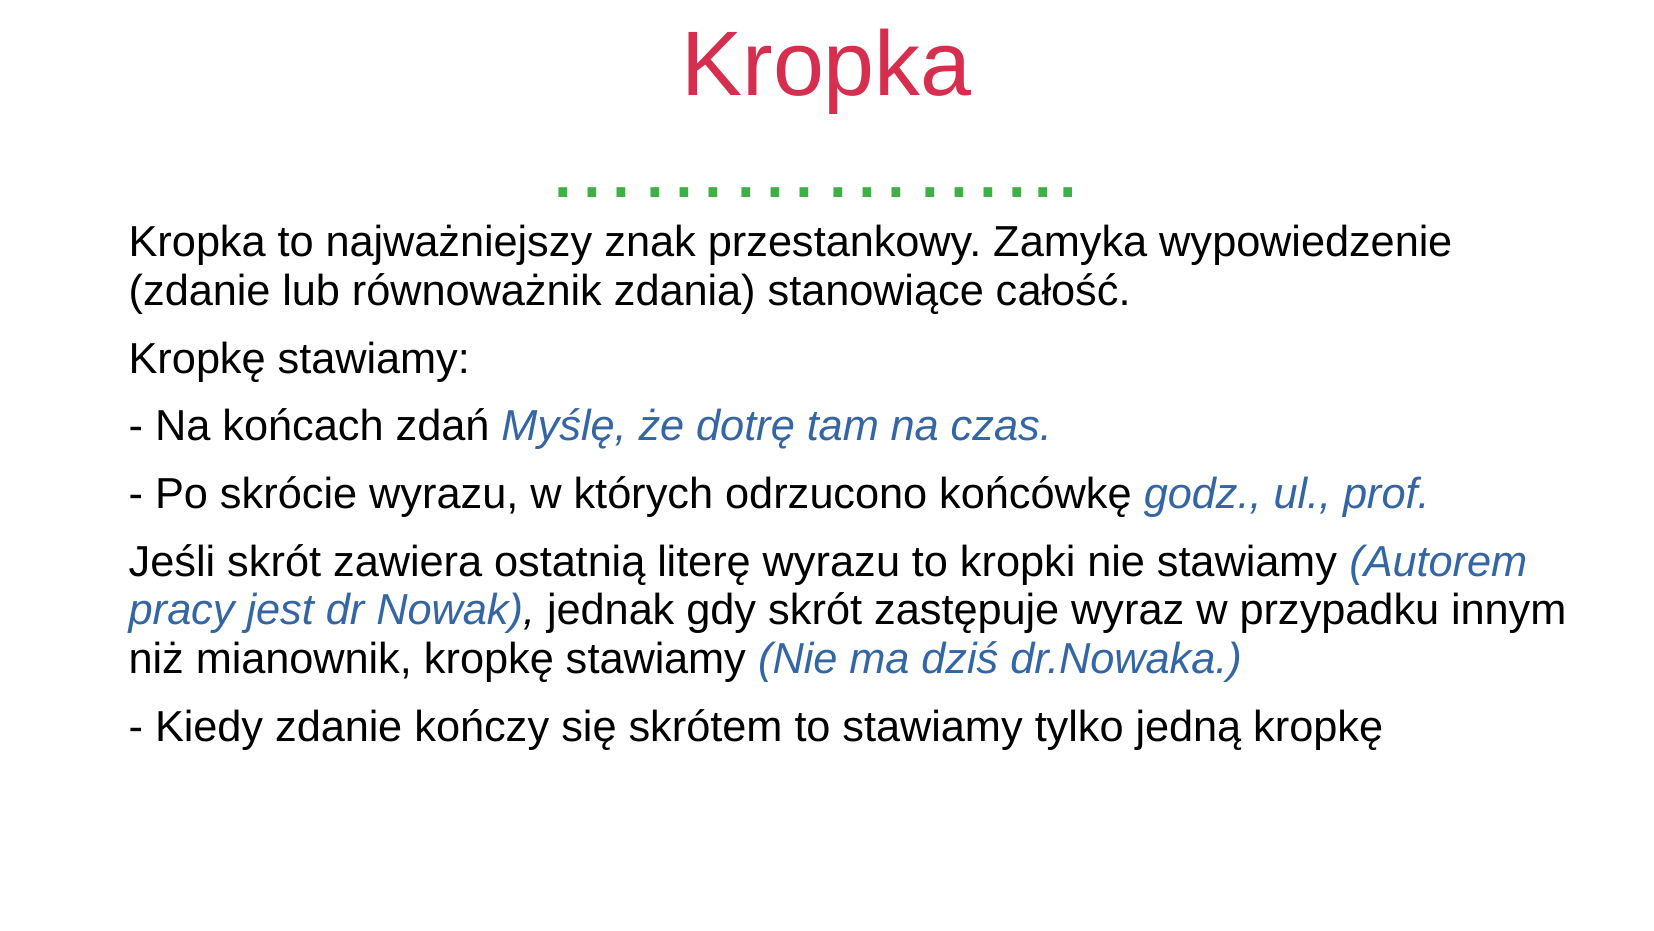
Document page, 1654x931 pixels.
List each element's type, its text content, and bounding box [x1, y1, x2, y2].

list Kropka to najważniejszy znak przestankowy. Zamyka wypowiedzenie (zdanie lub równoważnik zdania) stanowiące całość. Kropkę stawiamy: - Na końcach zdań Myślę, że dotrę tam na czas. - Po skrócie wyrazu, w których odrzucono końcówkę godz., ul., prof. Jeśli skrót zawiera ostatnią literę wyrazu to kropki nie stawiamy (Autorem pracy jest dr Nowak), jednak gdy skrót zastępuje wyraz w przypadku innym niż mianownik, kropkę stawiamy (Nie ma dziś dr.Nowaka.) - Kiedy zdanie kończy się skrótem to stawiamy tylko jedną kropkę [82, 217, 1571, 758]
title Kropka ……………... [82, 12, 1571, 217]
